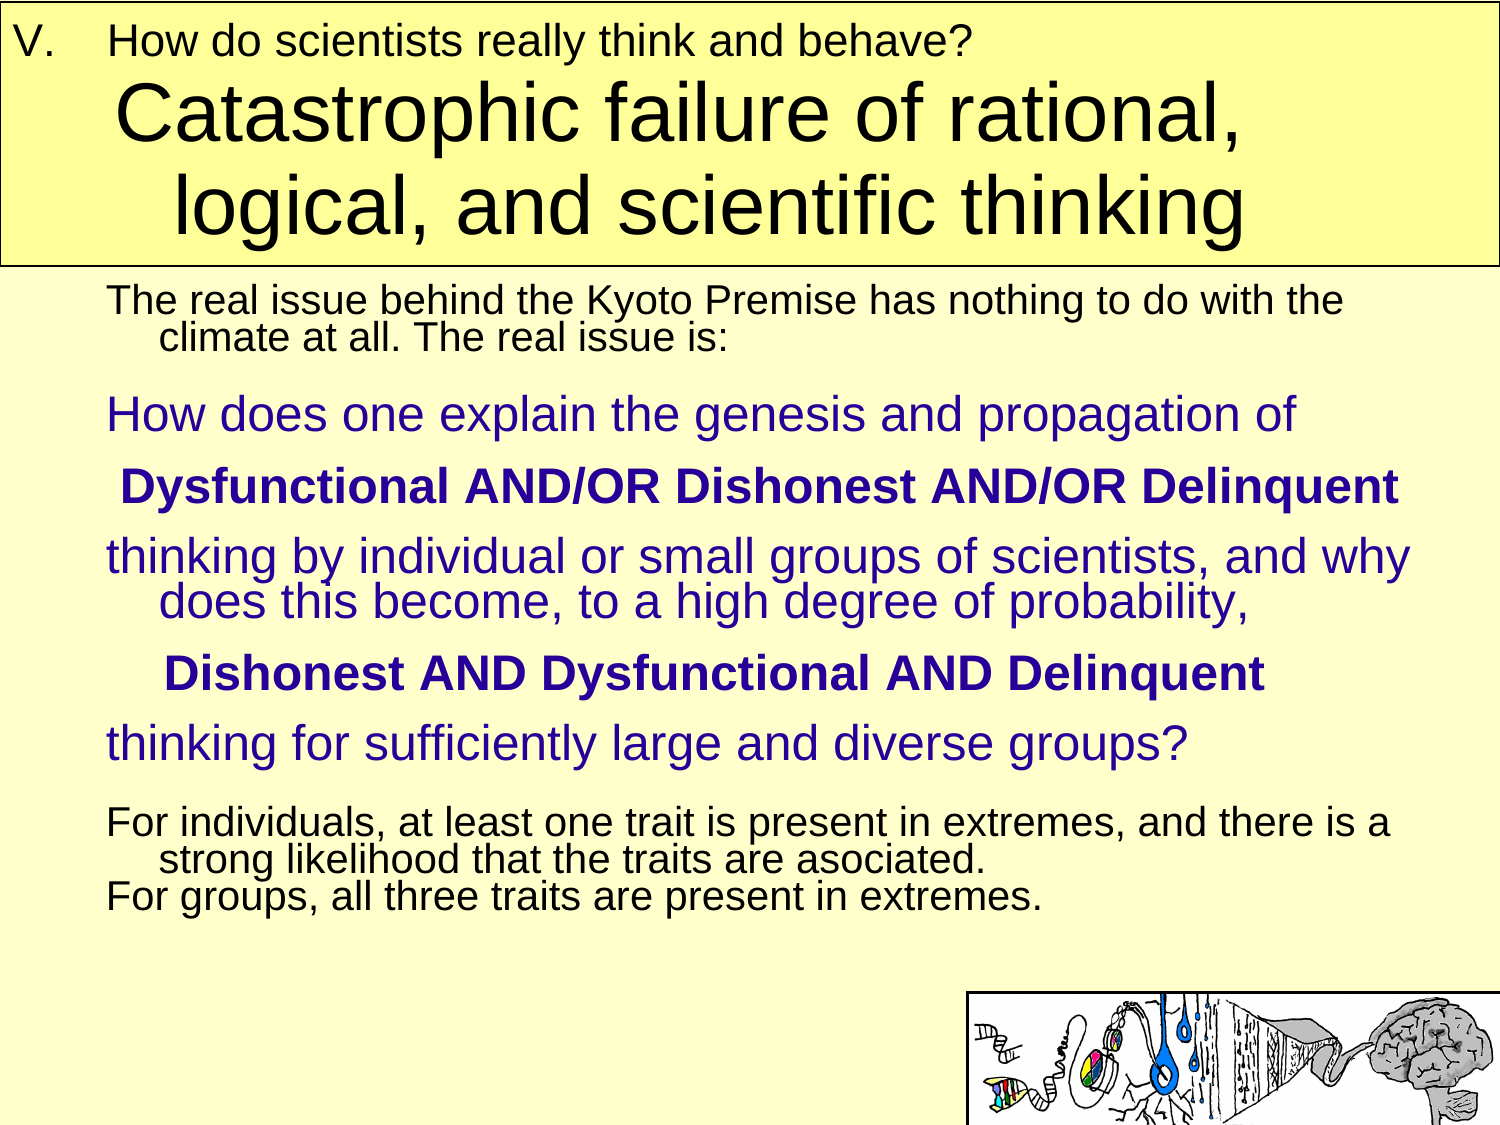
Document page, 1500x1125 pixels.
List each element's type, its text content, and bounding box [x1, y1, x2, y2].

list The real issue behind the Kyoto Premise has nothing to do with the climate at all. The real issue is: How does one explain the genesis and propagation of Dysfunctional AND/OR Dishonest AND/OR Delinquent thinking by individual or small groups of scientists, and why does this become, to a high degree of probability, Dishonest AND Dysfunctional AND Delinquent thinking for sufficiently large and diverse groups? For individuals, at least one trait is present in extremes, and there is a strong likelihood that the traits are asociated. For groups, all three traits are present in extremes. [88, 284, 1418, 1093]
title V. How do scientists really think and behave? Catastrophic failure of rational, logical, and scientific thinking [0, 2, 1500, 266]
picture [969, 994, 1500, 1125]
